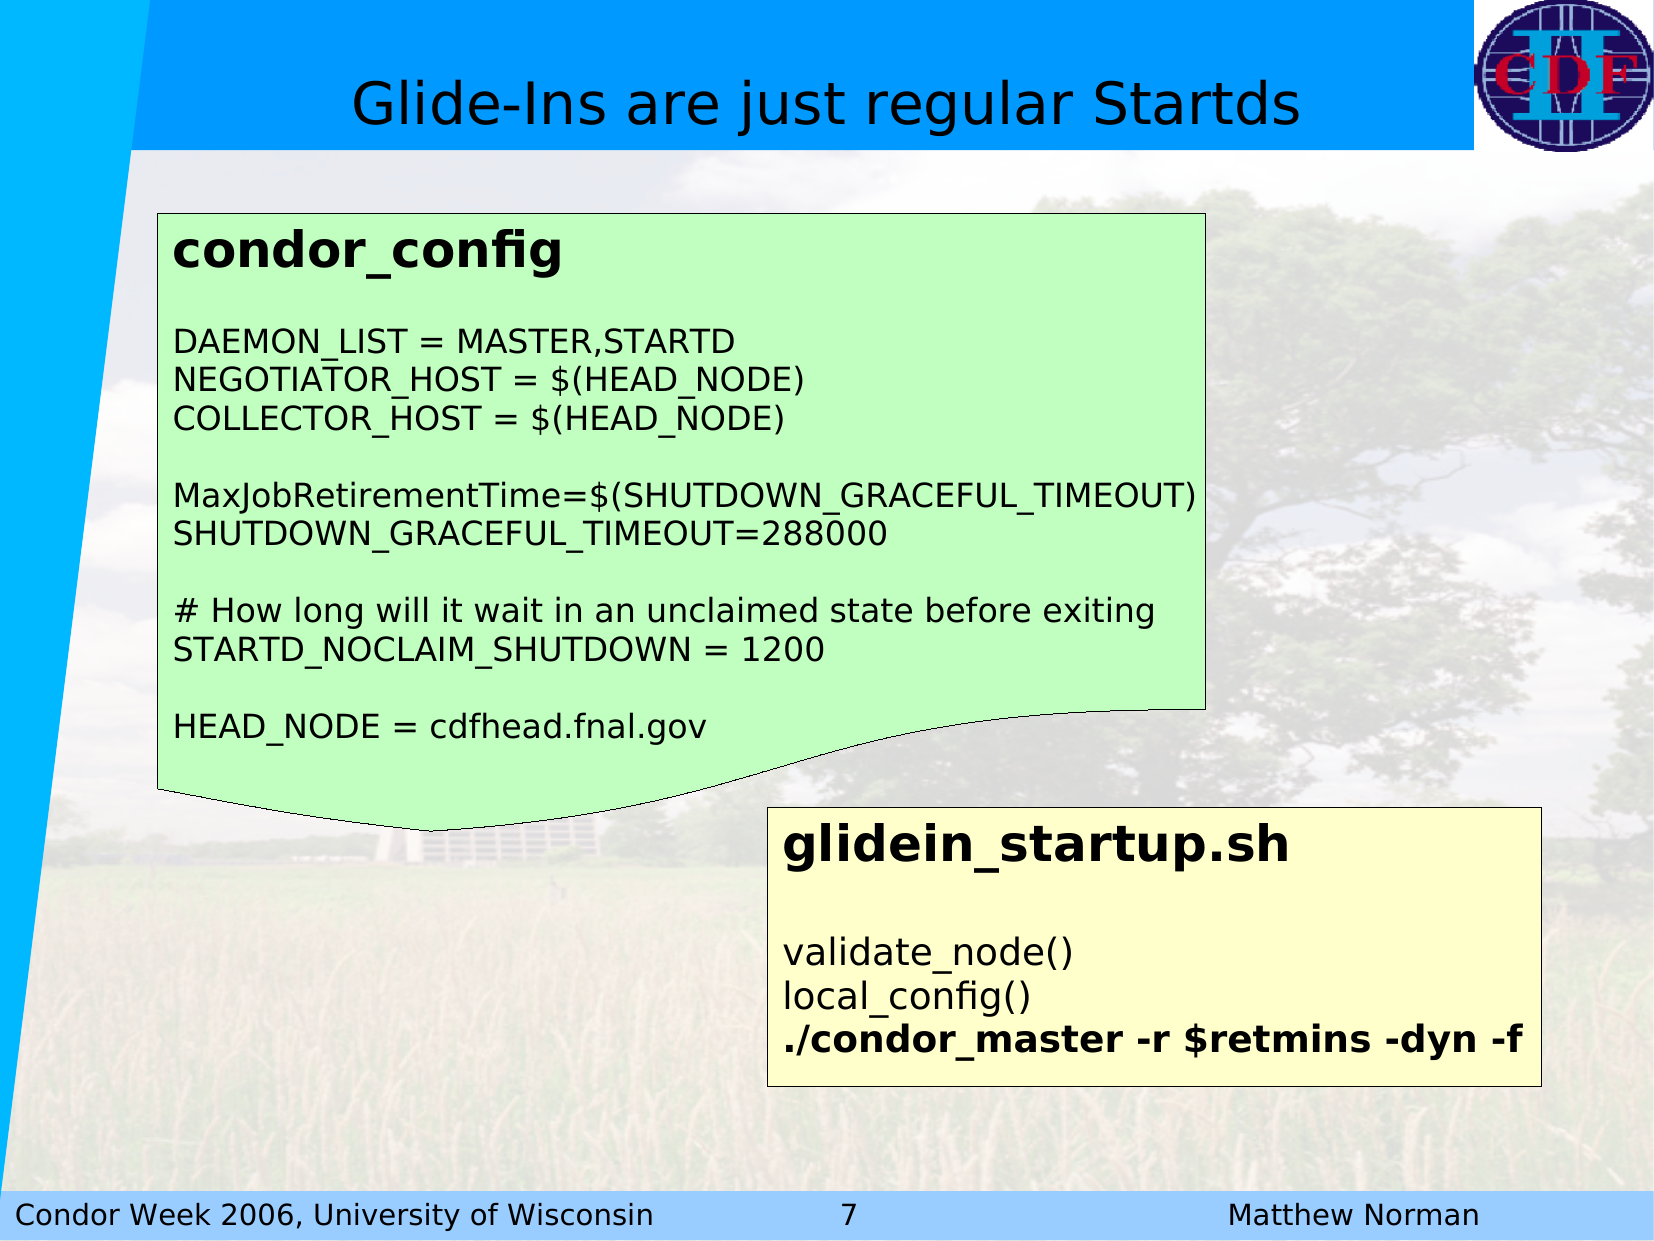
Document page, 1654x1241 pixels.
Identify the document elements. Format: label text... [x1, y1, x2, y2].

text_box glidein_startup.sh validate_node() local_config() ./condor_master -r $retmins -dyn -f [767, 807, 1542, 1087]
picture [1474, 0, 1654, 152]
text_box Glide-Ins are just regular Startds [283, 62, 1370, 146]
text_box condor_config DAEMON_LIST = MASTER,STARTD NEGOTIATOR_HOST = $(HEAD_NODE) COLLECTOR_HOST = $(HEAD_NODE) MaxJobRetirementTime=$(SHUTDOWN_GRACEFUL_TIMEOUT) SHUTDOWN_GRACEFUL_TIMEOUT=288000 # How long will it wait in an unclaimed state before exiting STARTD_NOCLAIM_SHUTDOWN = 1200 HEAD_NODE = cdfhead.fnal.gov [157, 213, 1206, 832]
